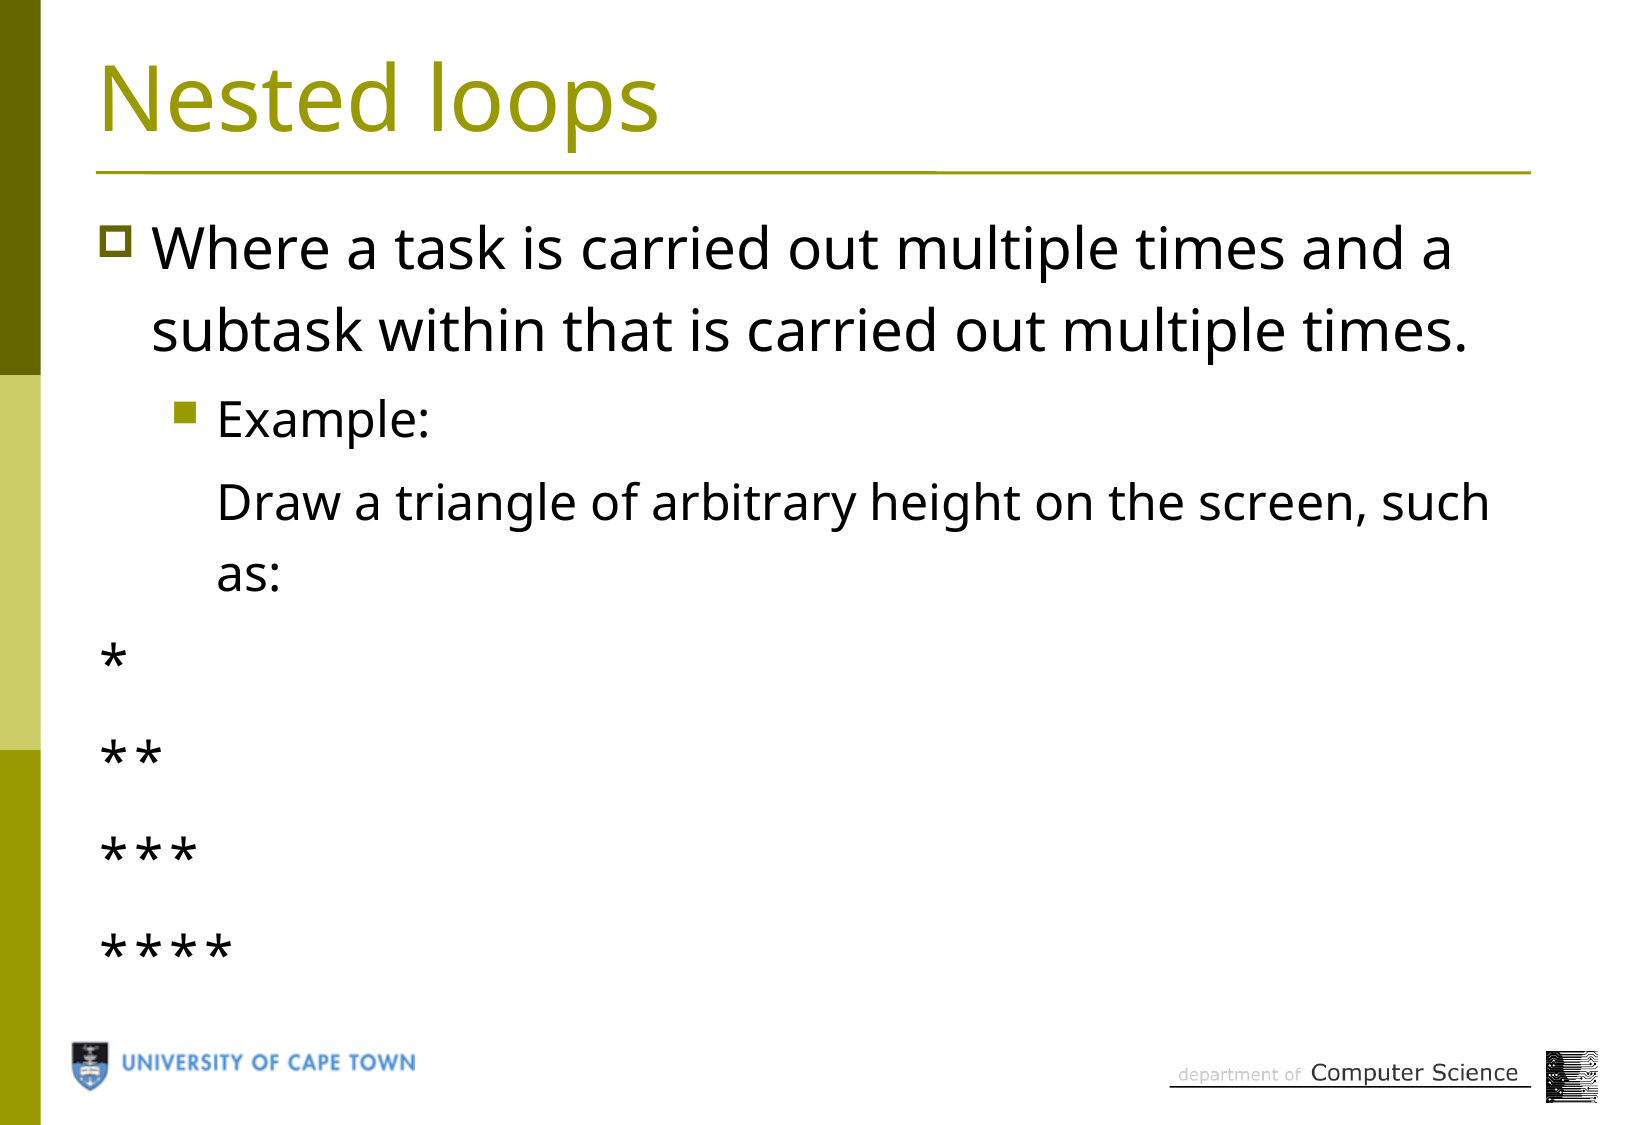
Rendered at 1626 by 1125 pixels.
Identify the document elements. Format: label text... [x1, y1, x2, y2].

picture [1546, 1051, 1598, 1103]
picture [61, 1024, 415, 1103]
picture [1169, 1043, 1532, 1091]
title Nested loops [81, 21, 1543, 180]
list Where a task is carried out multiple times and a subtask within that is carried out multiple times. Example: Draw a triangle of arbitrary height on the screen, such as: * ** *** **** [81, 196, 1543, 1021]
